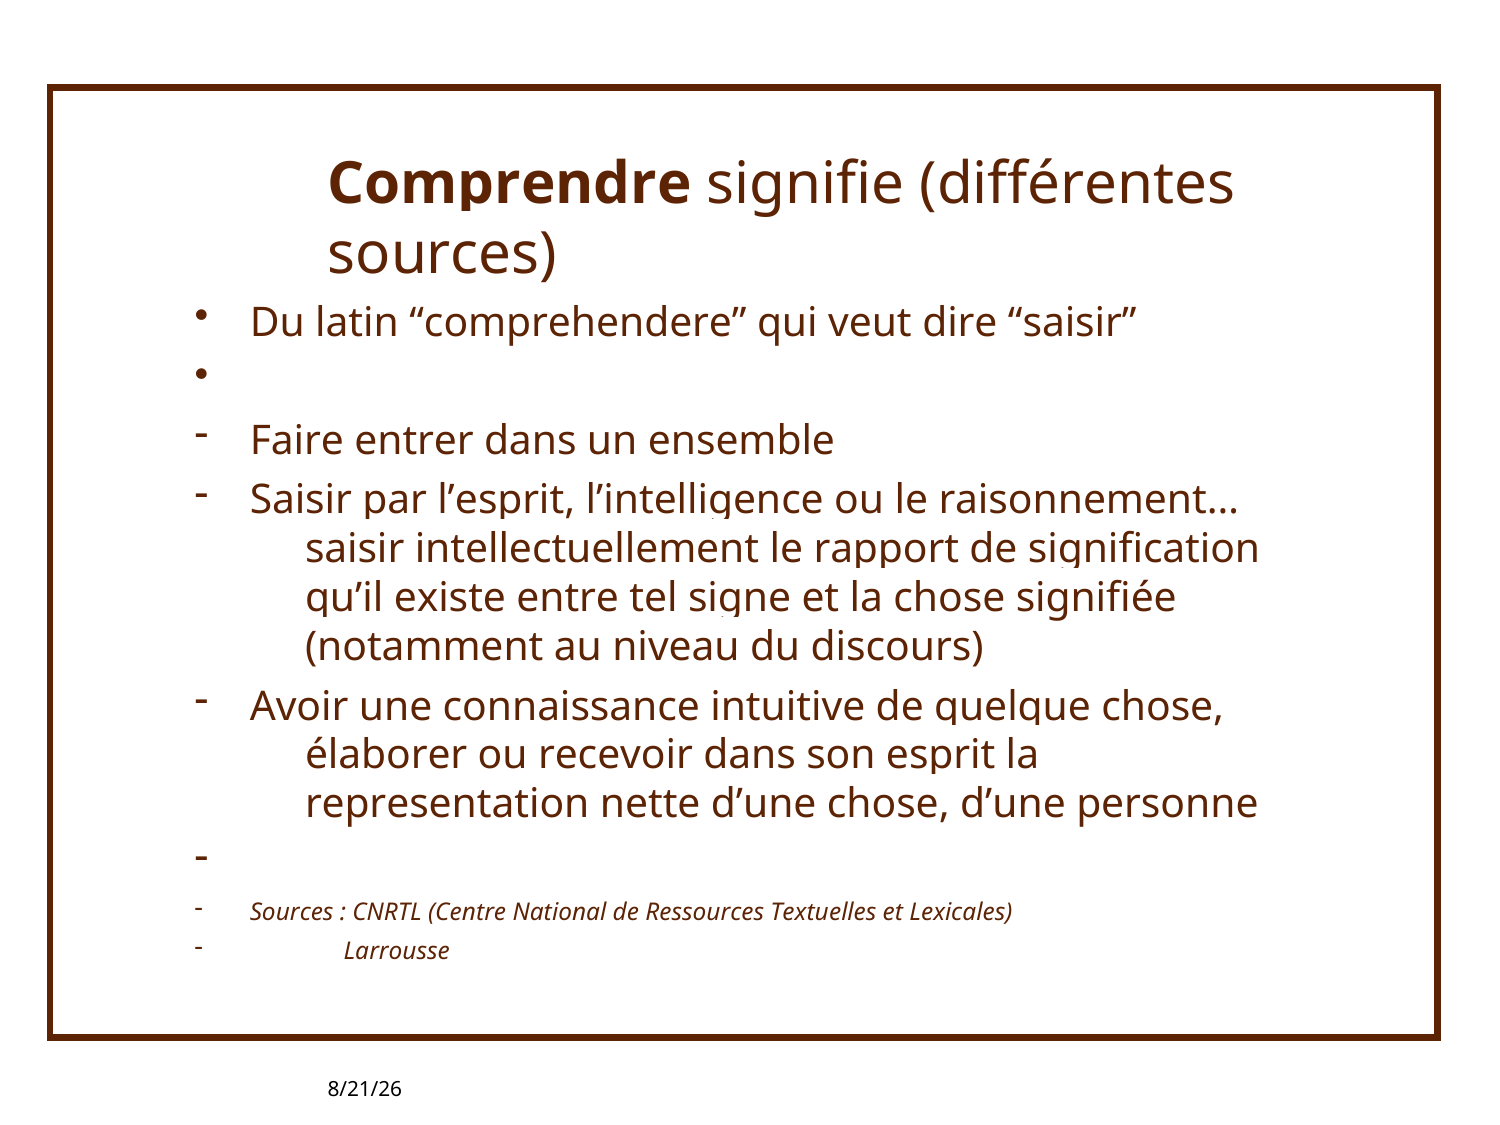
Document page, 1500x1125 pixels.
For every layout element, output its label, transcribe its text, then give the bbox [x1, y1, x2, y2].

title Comprendre signifie (différentes sources) [312, 137, 1351, 250]
list Du latin “comprehendere” qui veut dire “saisir” Faire entrer dans un ensemble Saisir par l’esprit, l’intelligence ou le raisonnement…saisir intellectuellement le rapport de signification qu’il existe entre tel signe et la chose signifiée (notamment au niveau du discours) Avoir une connaissance intuitive de quelque chose, élaborer ou recevoir dans son esprit la representation nette d’une chose, d’une personne Sources : CNRTL (Centre National de Ressources Textuelles et Lexicales) Larrousse [179, 287, 1350, 975]
text_box 4/14/2021 [312, 1052, 574, 1125]
